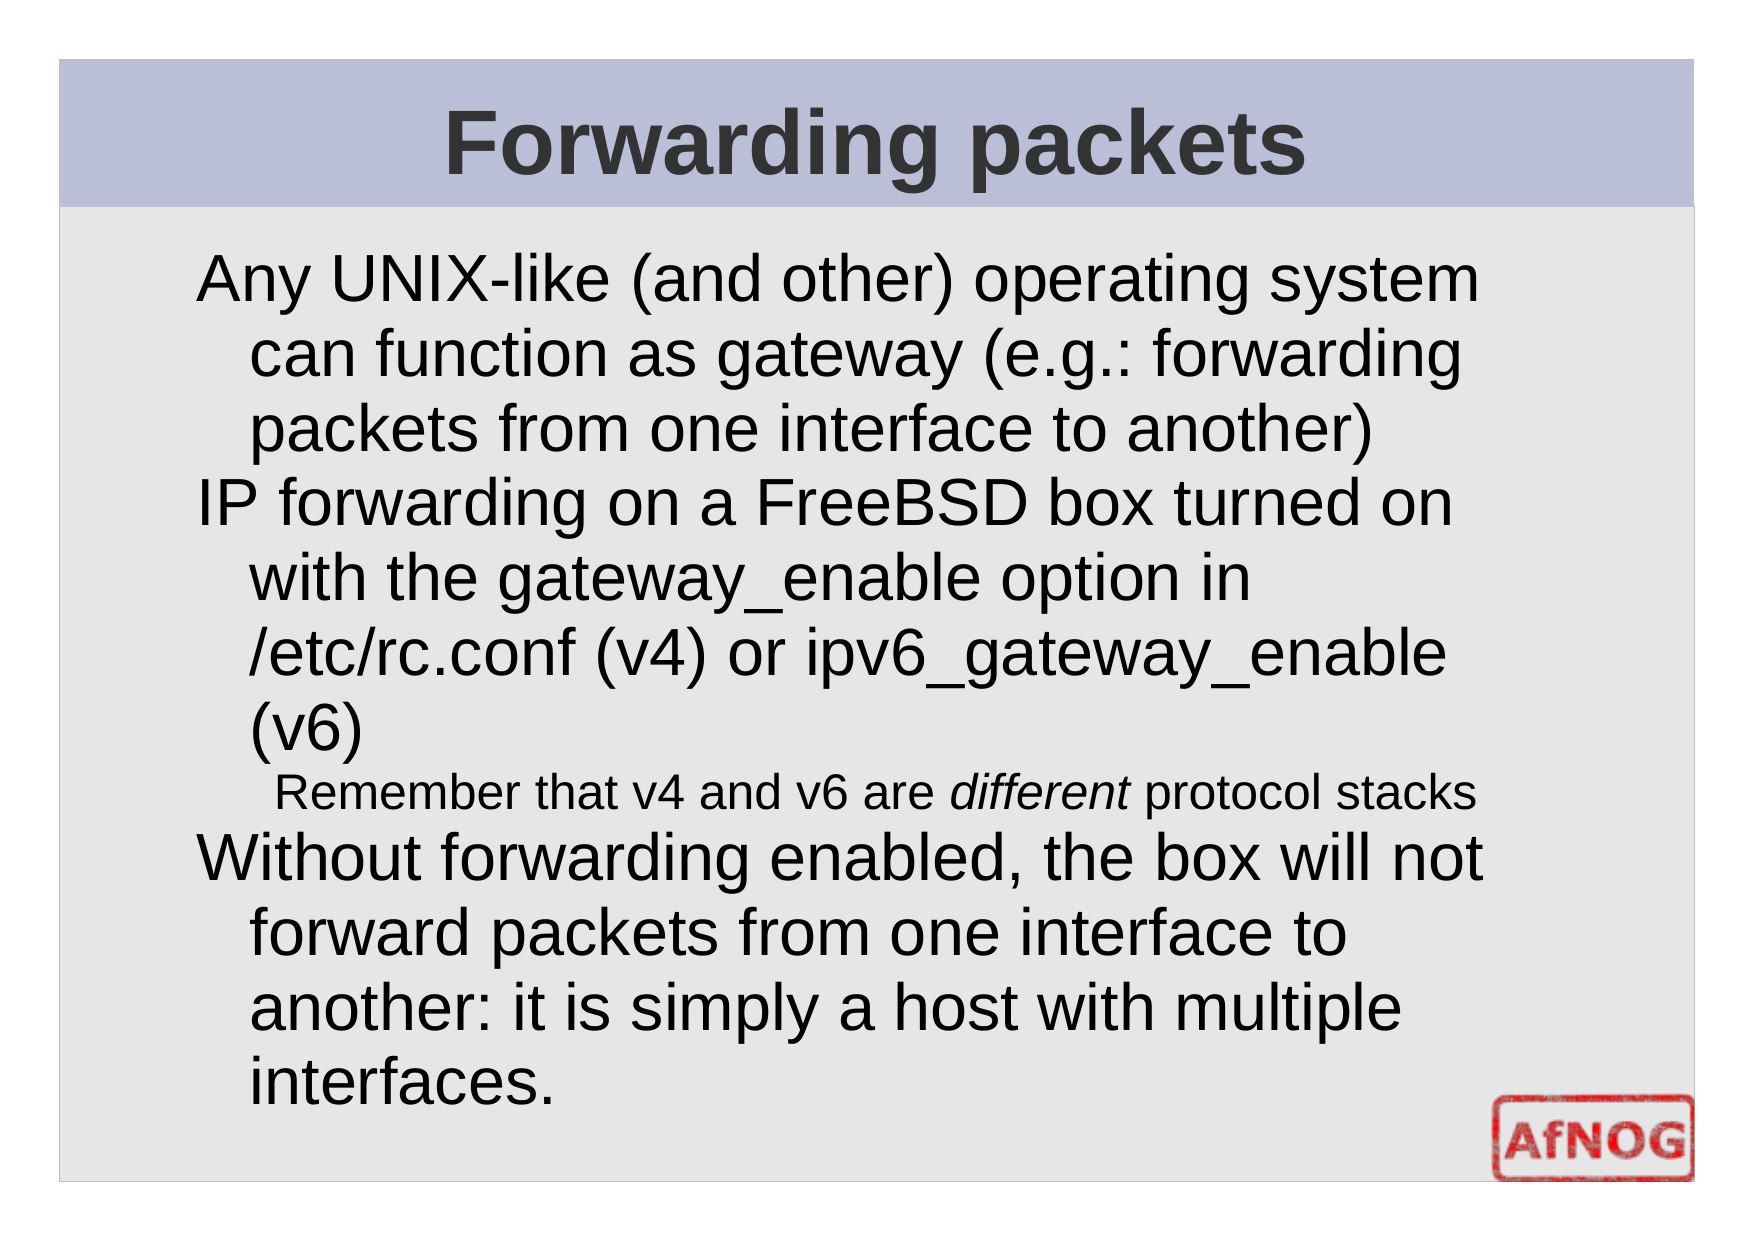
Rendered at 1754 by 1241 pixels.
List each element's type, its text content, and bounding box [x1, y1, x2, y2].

picture [1490, 1092, 1695, 1182]
list Any UNIX-like (and other) operating system can function as gateway (e.g.: forwarding packets from one interface to another) IP forwarding on a FreeBSD box turned on with the gateway_enable option in /etc/rc.conf (v4) or ipv6_gateway_enable (v6) Remember that v4 and v6 are different protocol stacks Without forwarding enabled, the box will not forward packets from one interface to another: it is simply a host with multiple interfaces. [179, 241, 1576, 1140]
title Forwarding packets [59, 48, 1695, 237]
